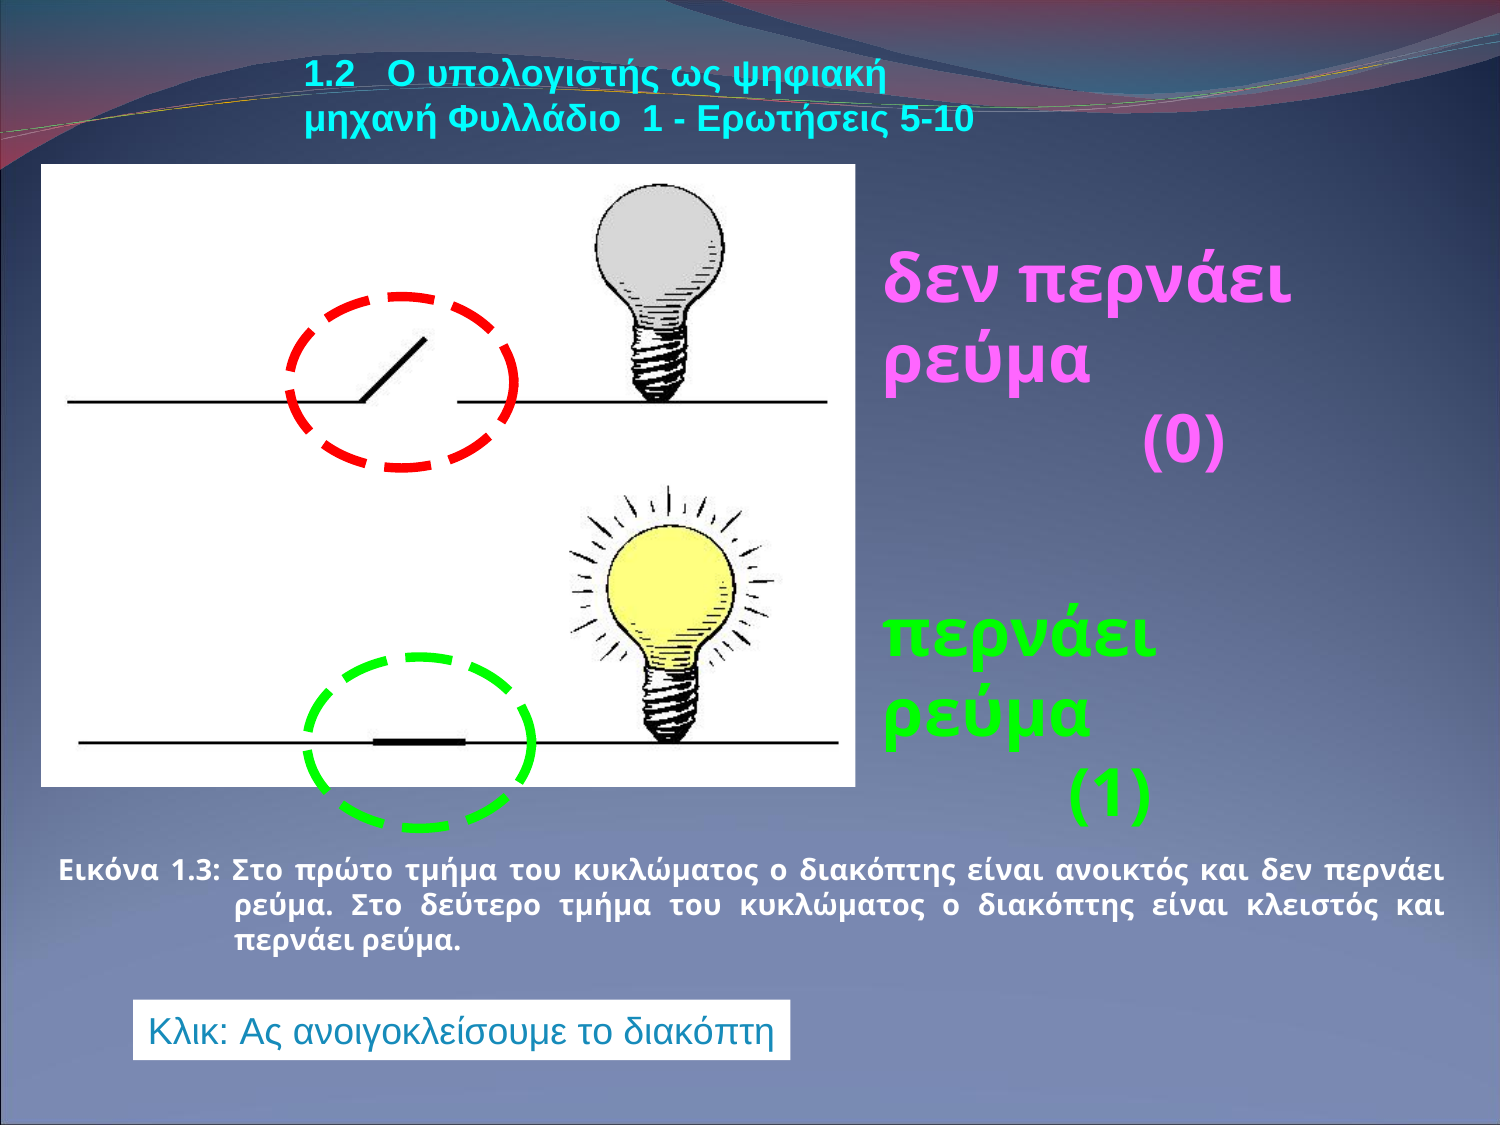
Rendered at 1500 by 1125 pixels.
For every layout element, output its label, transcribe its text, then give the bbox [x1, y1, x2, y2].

text_box Εικόνα 1.3: Στο πρώτο τμήμα του κυκλώματος ο διακόπτης είναι ανοικτός και δεν περνάει ρεύμα. Στο δεύτερο τμήμα του κυκλώματος ο διακόπτης είναι κλειστός και περνάει ρεύμα. [43, 843, 1461, 965]
text_box περνάει ρεύμα (1) [868, 562, 1353, 838]
text_box Κλικ: Ας ανοιγοκλείσουμε το διακόπτη [133, 999, 791, 1061]
text_box δεν περνάει ρεύμα (0) [868, 207, 1500, 484]
picture [0, 0, 1500, 1125]
text_box 1.2 Ο υπολογιστής ως ψηφιακή μηχανή Φυλλάδιο 1 - Ερωτήσεις 5-10 [288, 41, 1046, 147]
